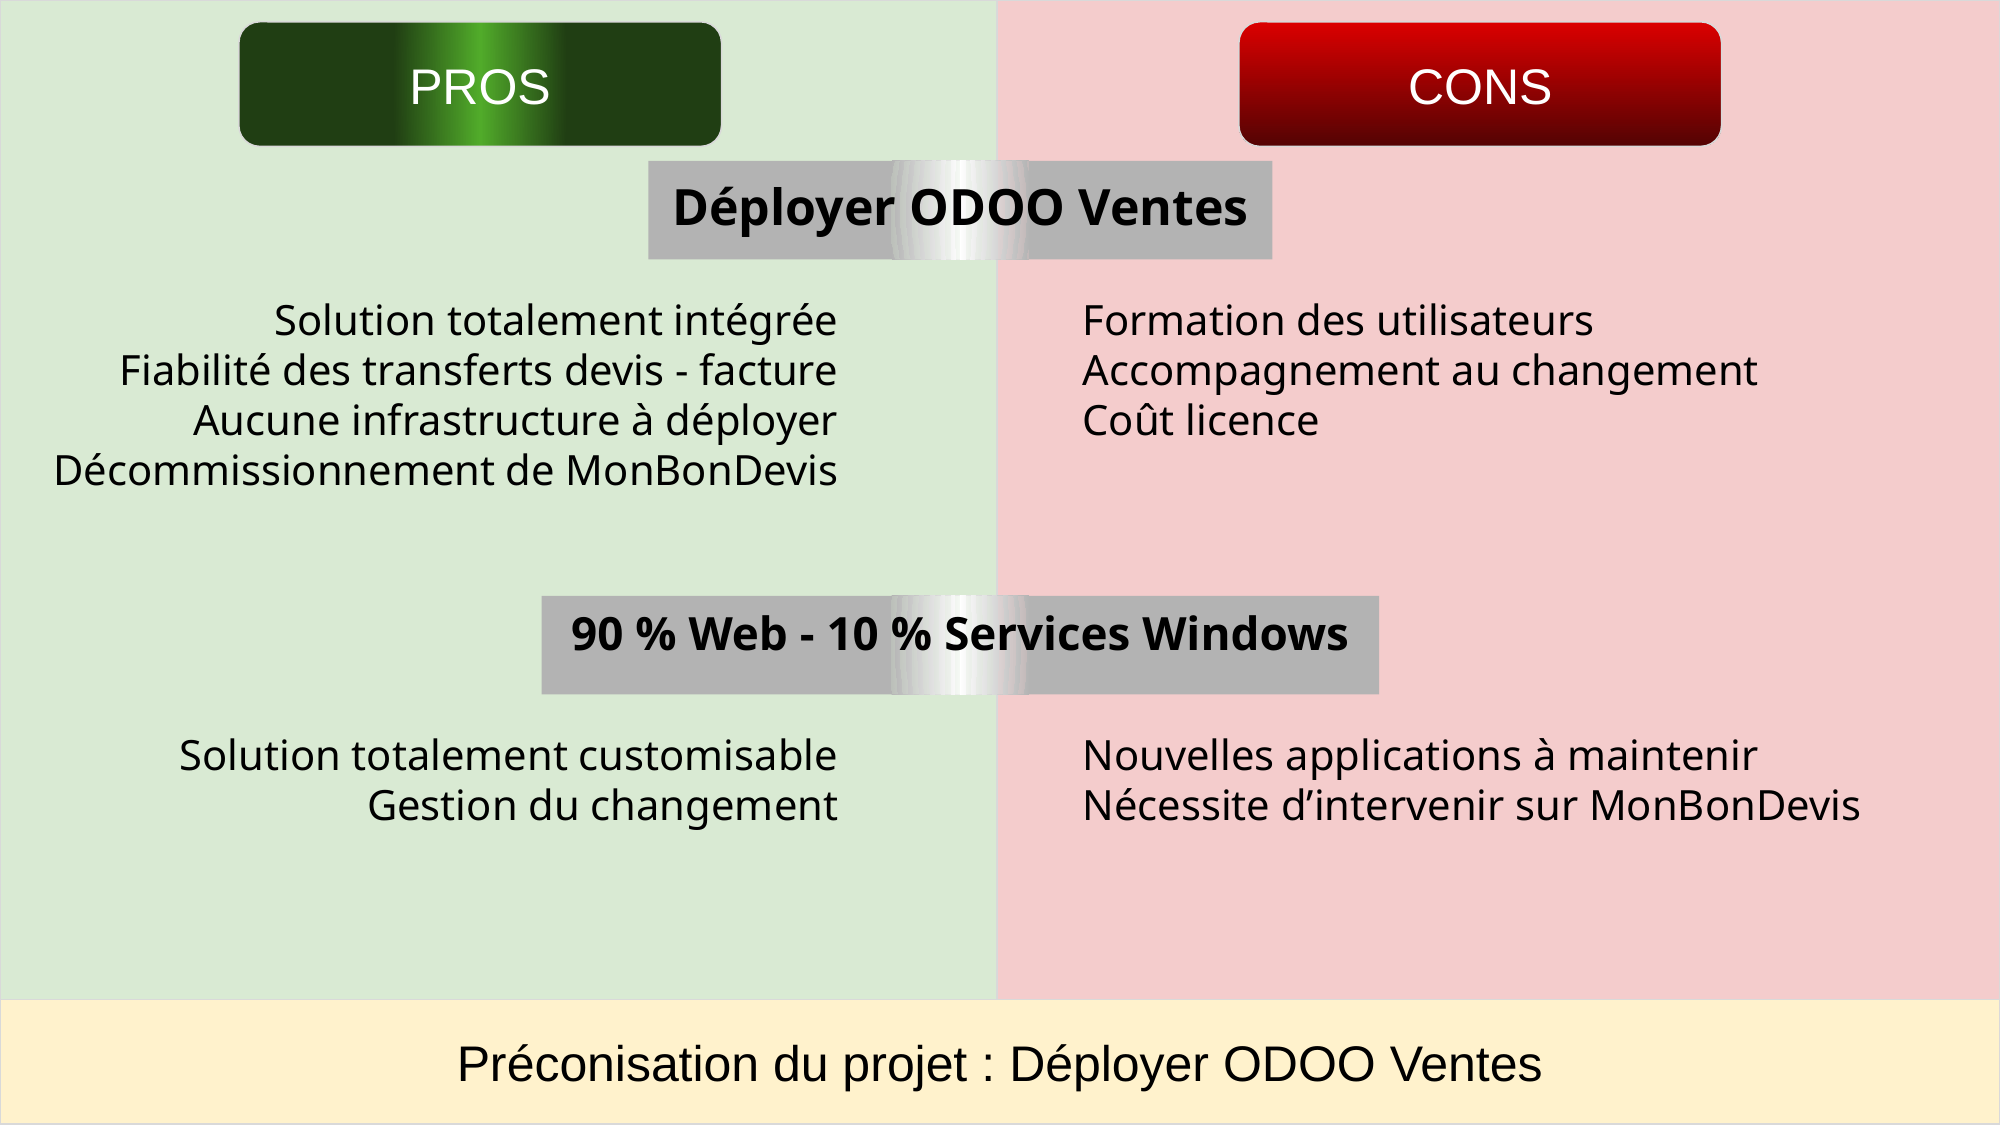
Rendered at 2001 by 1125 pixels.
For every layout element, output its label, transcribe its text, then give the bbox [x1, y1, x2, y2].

text_box Préconisation du projet : Déployer ODOO Ventes [0, 999, 2000, 1124]
text_box PROS [238, 21, 722, 147]
text_box Solution totalement intégrée Fiabilité des transferts devis - facture Aucune infrastructure à déployer Décommissionnement de MonBonDevis [15, 278, 854, 577]
text_box 90 % Web - 10 % Services Windows [541, 595, 1380, 695]
text_box CONS [1238, 21, 1722, 147]
text_box Solution totalement customisable Gestion du changement [15, 713, 854, 999]
text_box Formation des utilisateurs Accompagnement au changement Coût licence [1067, 278, 1906, 577]
text_box [0, 0, 2000, 999]
text_box Nouvelles applications à maintenir Nécessite d’intervenir sur MonBonDevis [1067, 713, 1906, 999]
text_box Déployer ODOO Ventes [648, 160, 1273, 260]
